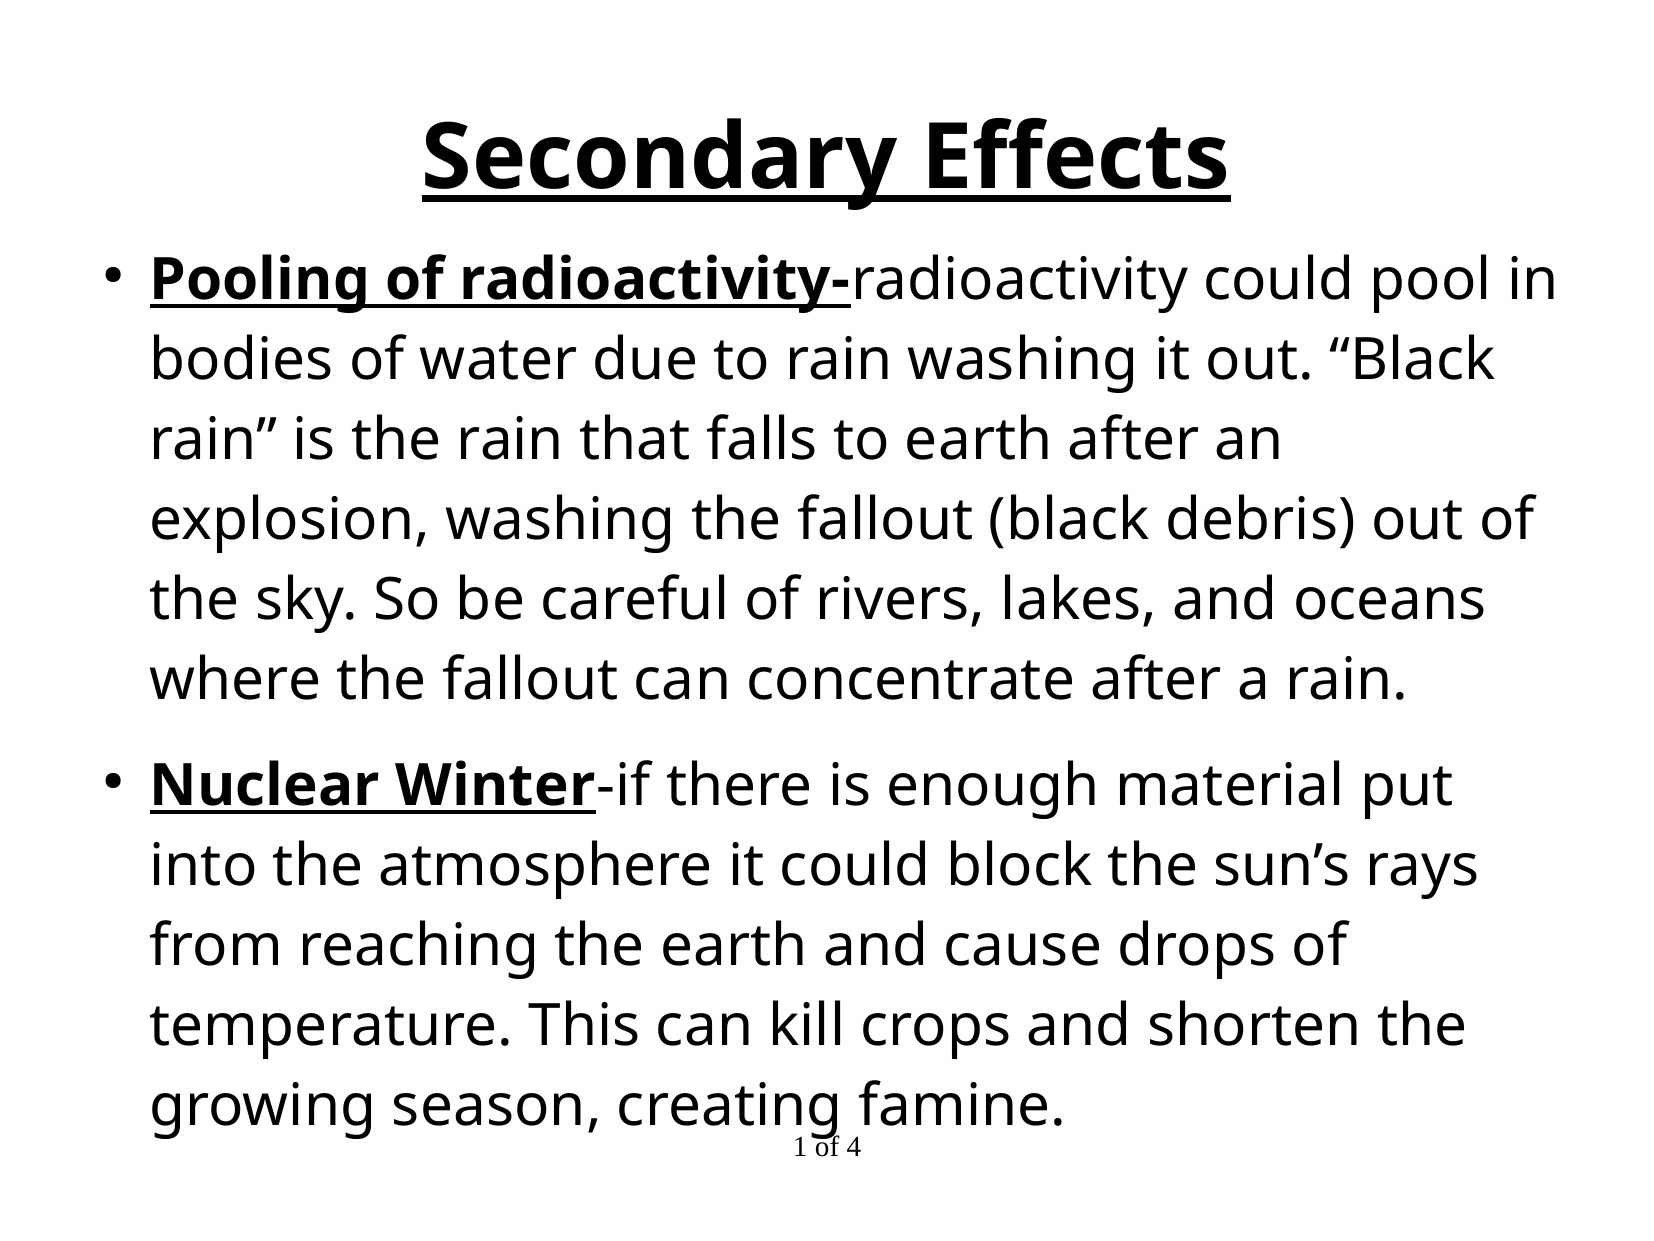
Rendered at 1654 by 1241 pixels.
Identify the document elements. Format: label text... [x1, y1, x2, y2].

list Pooling of radioactivity-radioactivity could pool in bodies of water due to rain washing it out. “Black rain” is the rain that falls to earth after an explosion, washing the fallout (black debris) out of the sky. So be careful of rivers, lakes, and oceans where the fallout can concentrate after a rain. Nuclear Winter-if there is enough material put into the atmosphere it could block the sun’s rays from reaching the earth and cause drops of temperature. This can kill crops and shorten the growing season, creating famine. [87, 236, 1575, 1156]
title Secondary Effects [82, 49, 1571, 257]
